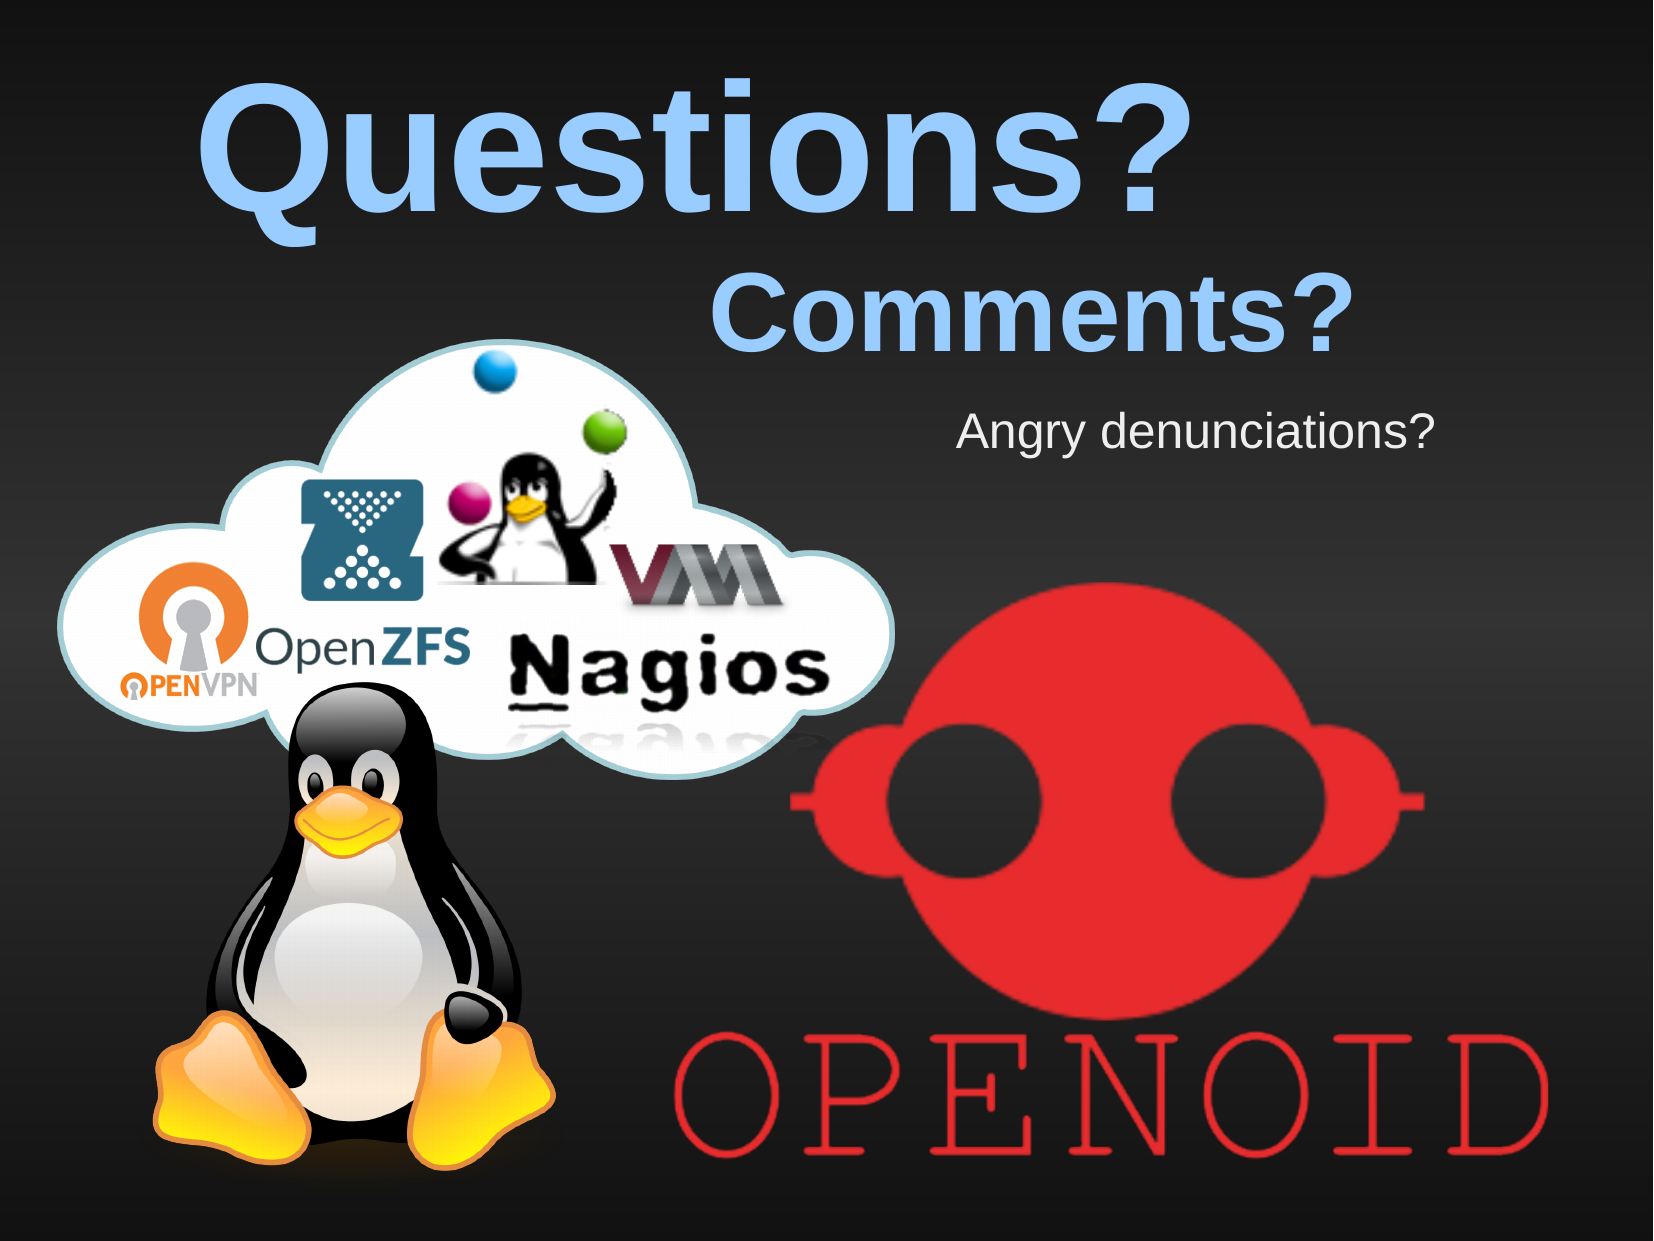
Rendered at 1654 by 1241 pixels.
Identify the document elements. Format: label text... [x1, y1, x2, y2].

picture [57, 548, 1569, 1216]
title Questions? Comments? Angry denunciations? [0, 45, 1651, 548]
